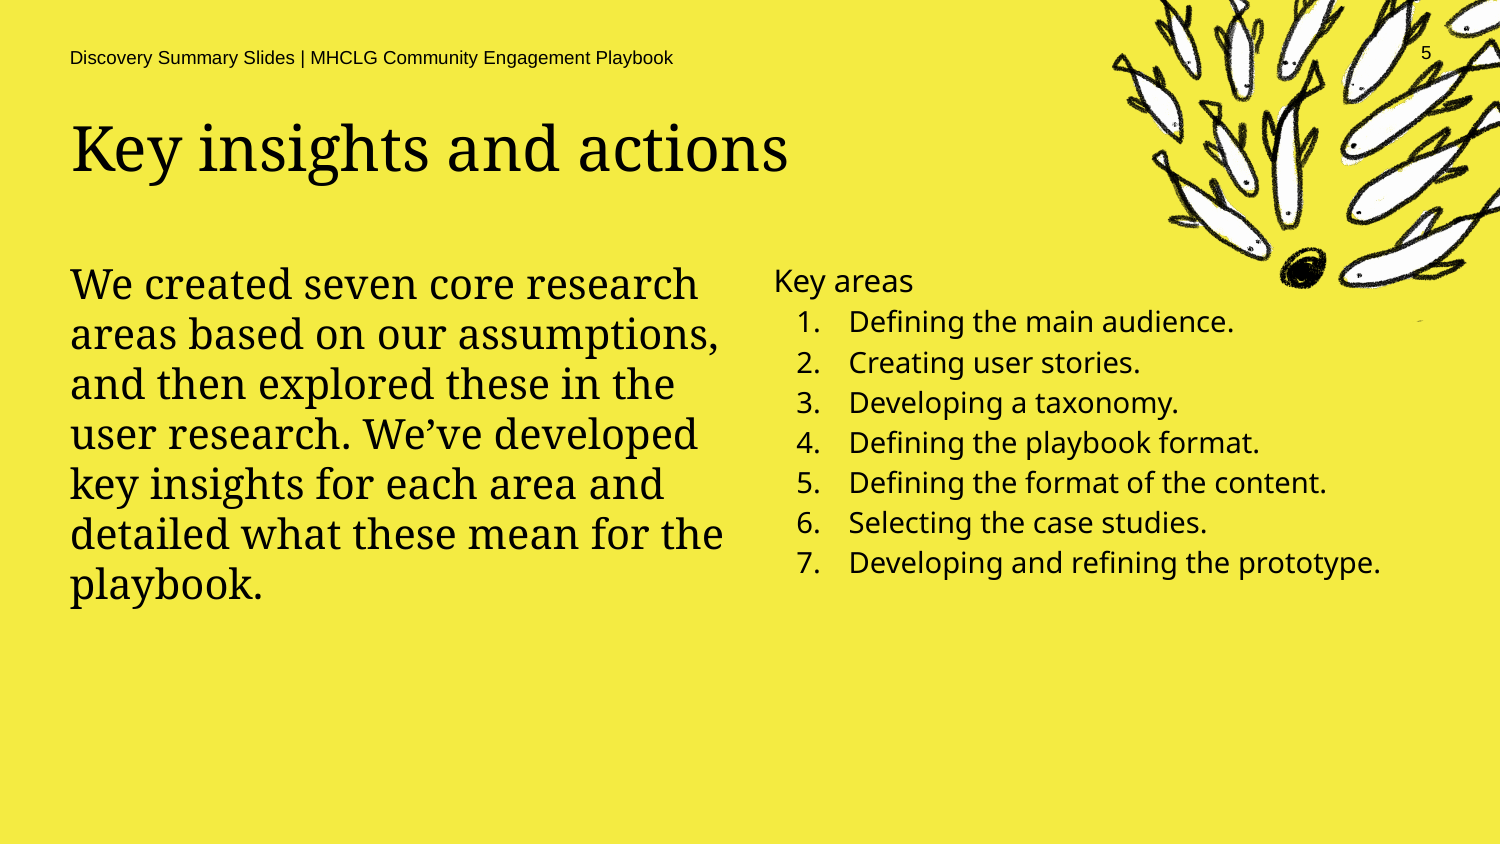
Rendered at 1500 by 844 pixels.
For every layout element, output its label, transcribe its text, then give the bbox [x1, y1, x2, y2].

text_box We created seven core research areas based on our assumptions, and then explored these in the user research. We’ve developed key insights for each area and detailed what these mean for the playbook. [69, 255, 729, 811]
text_box Key insights and actions [71, 94, 907, 200]
picture [907, 0, 1500, 436]
text_box Key areas Defining the main audience. Creating user stories. Developing a taxonomy. Defining the playbook format. Defining the format of the content. Selecting the case studies. Developing and refining the prototype. [773, 255, 1399, 811]
text_box Discovery Summary Slides | MHCLG Community Engagement Playbook [69, 45, 907, 69]
